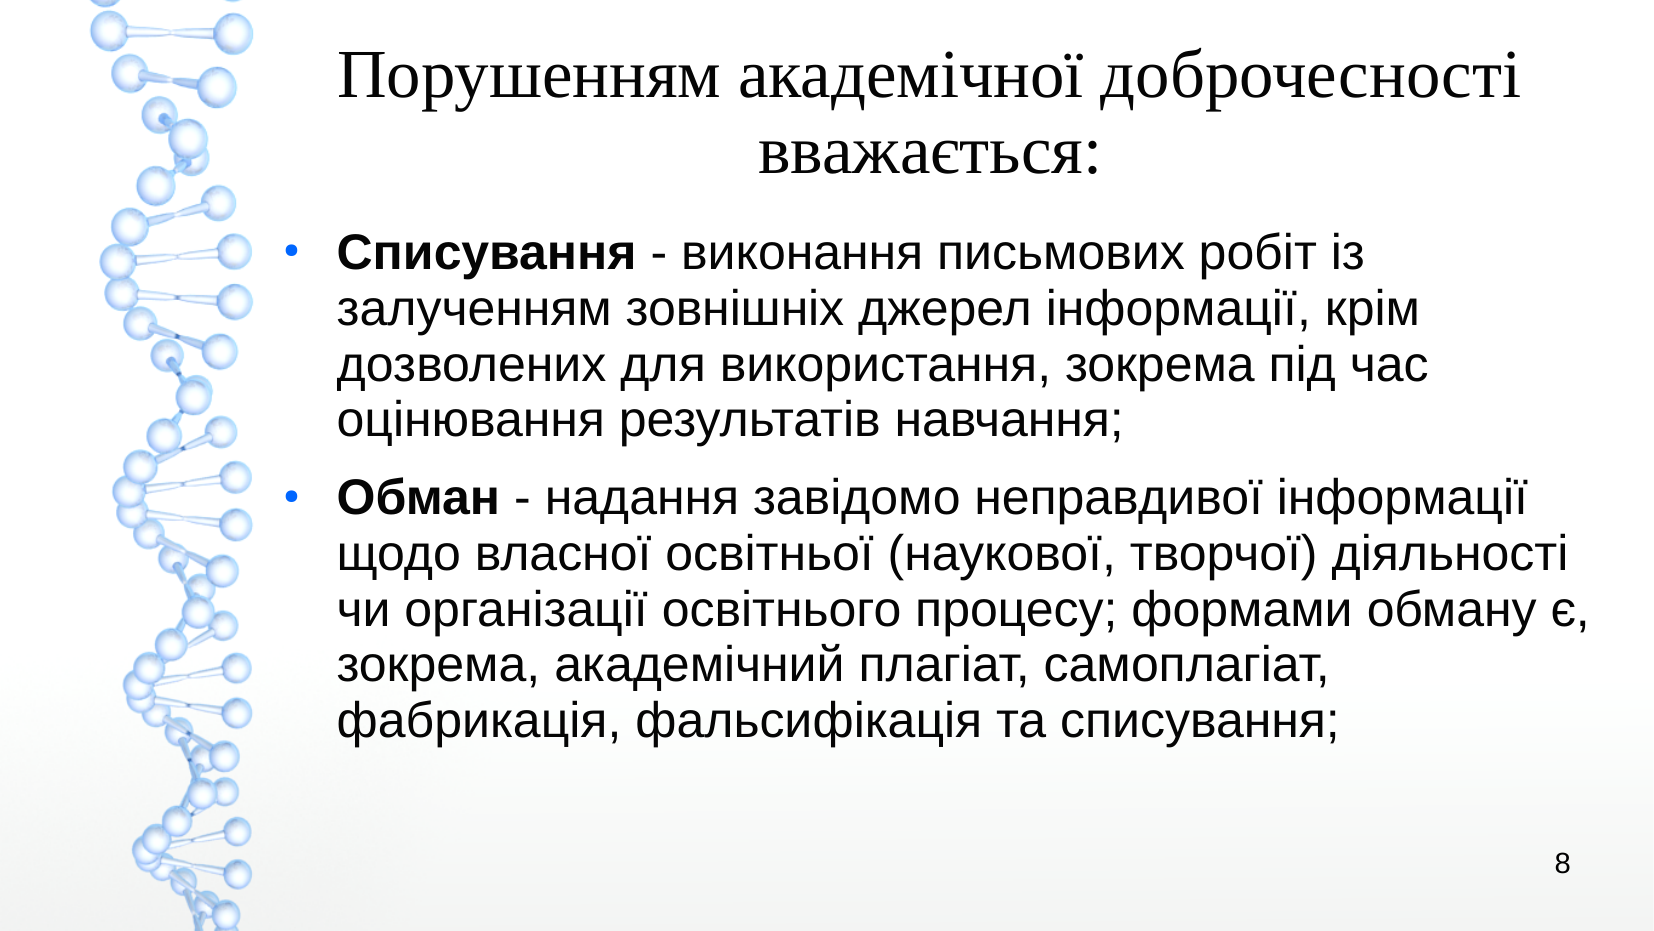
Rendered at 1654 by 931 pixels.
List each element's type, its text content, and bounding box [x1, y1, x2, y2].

list Списування - виконання письмових робіт із залученням зовнішніх джерел інформації, крім дозволених для використання, зокрема під час оцінювання результатів навчання; Обман - надання завідомо неправдивої інформації щодо власної освітньої (наукової, творчої) діяльності чи організації освітнього процесу; формами обману є, зокрема, академічний плагіат, самоплагіат, фабрикація, фальсифікація та списування; [265, 224, 1595, 764]
title Порушенням академічної доброчесності вважається: [265, 35, 1595, 189]
picture [0, 0, 1654, 931]
